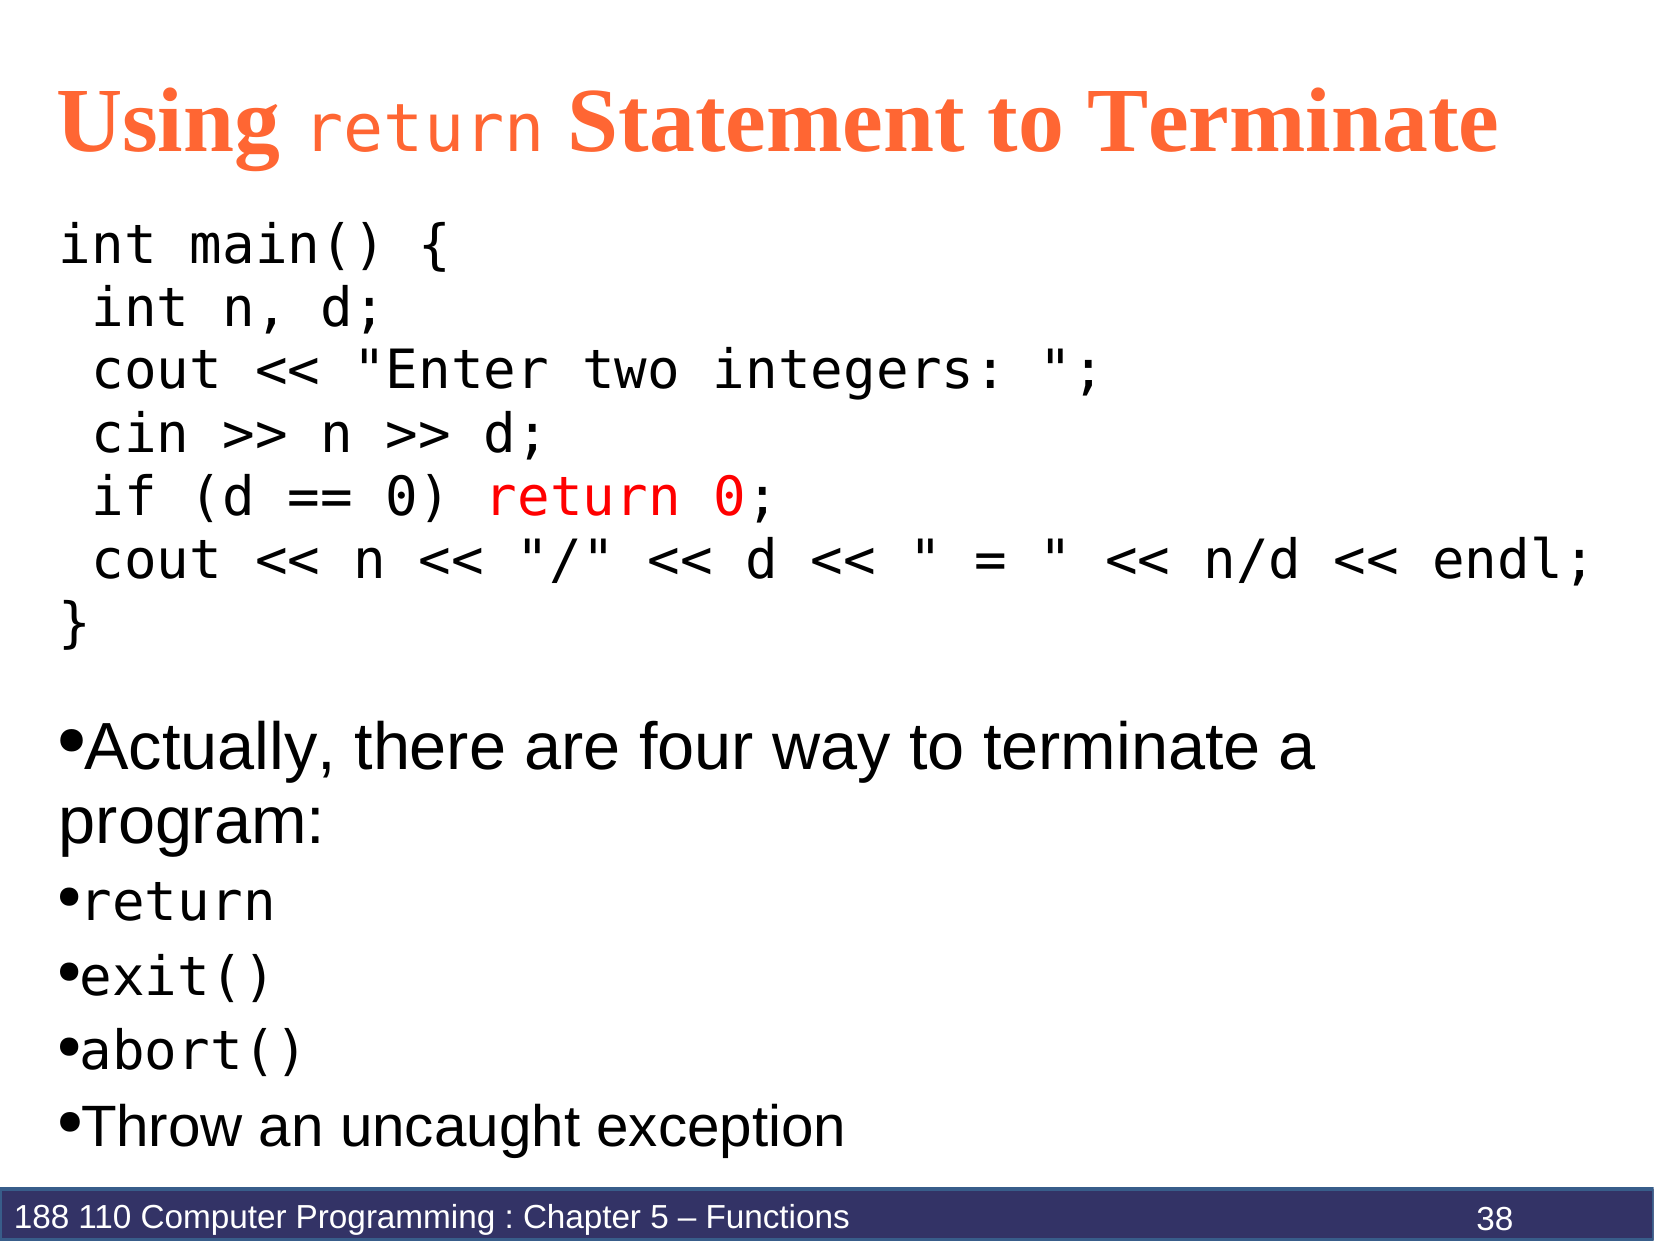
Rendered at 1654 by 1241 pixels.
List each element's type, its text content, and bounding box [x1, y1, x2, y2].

list Actually, there are four way to terminate a program: return exit() abort() Throw an uncaught exception [59, 708, 1594, 1160]
text_box int main() { int n, d; cout << "Enter two integers: "; cin >> n >> d; if (d == 0) return 0; cout << n << "/" << d << " = " << n/d << endl; } [59, 212, 1625, 680]
title Using return Statement to Terminate [55, 46, 1591, 182]
